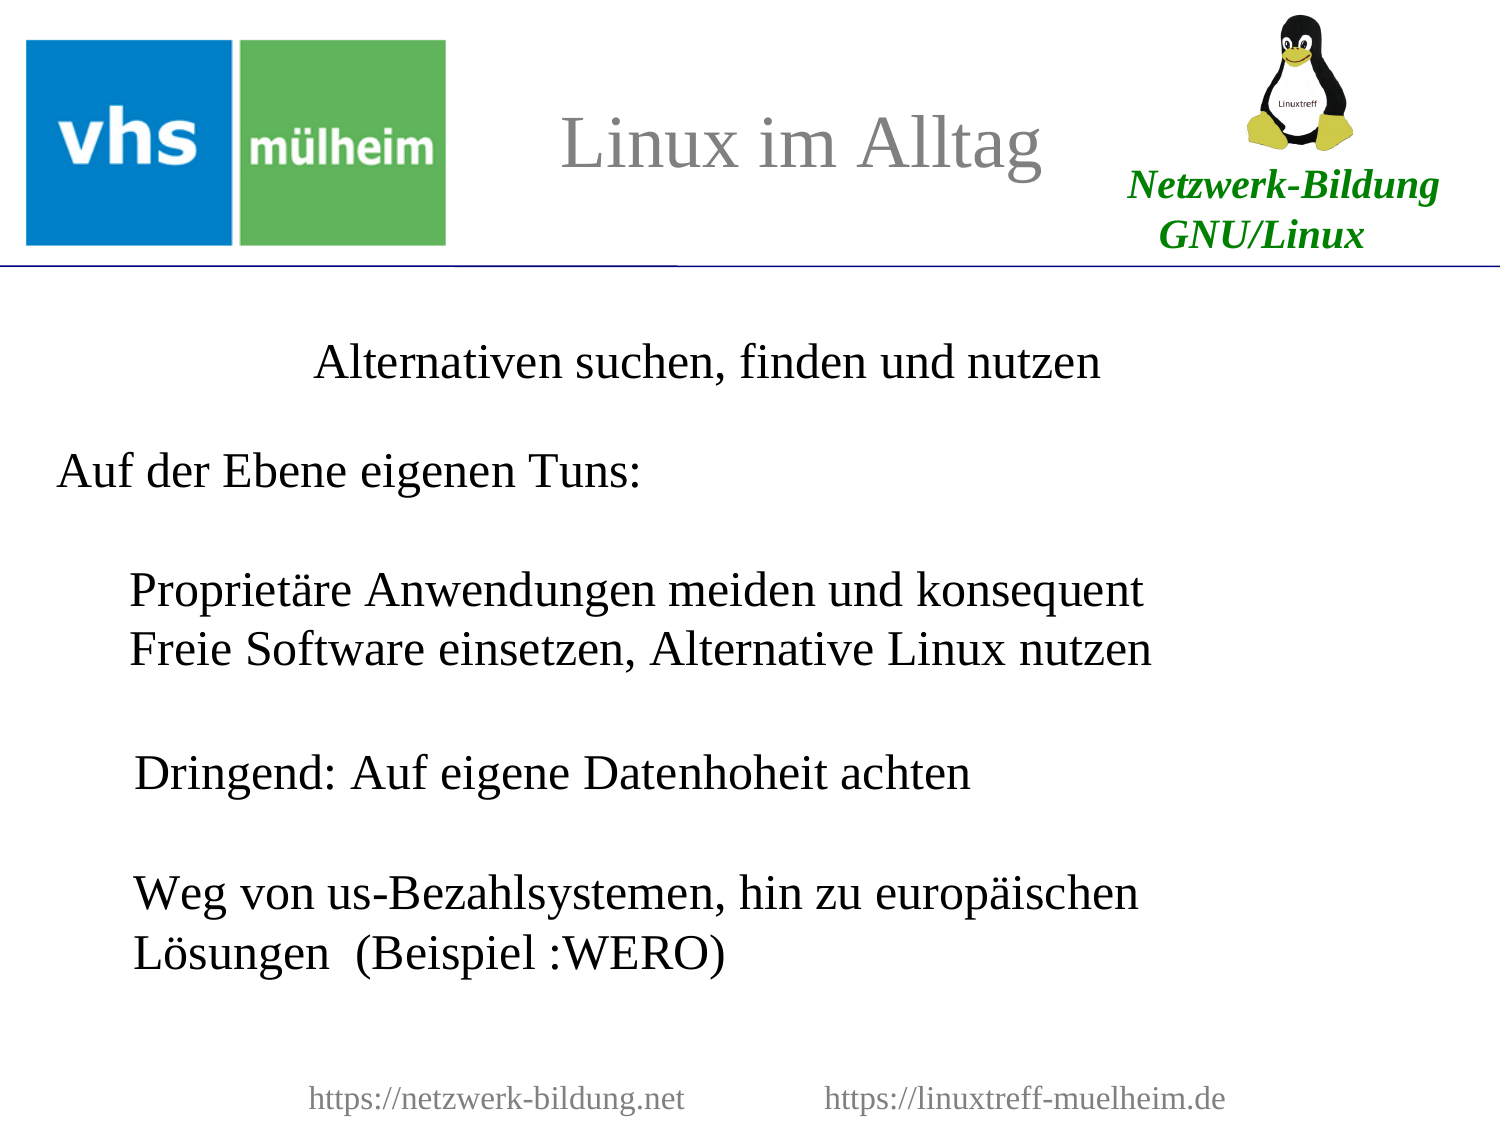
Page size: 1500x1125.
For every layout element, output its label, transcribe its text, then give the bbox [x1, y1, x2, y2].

text_box Weg von us-Bezahlsystemen, hin zu europäischen Lösungen (Beispiel :WERO) [118, 854, 1475, 989]
picture [14, 32, 461, 254]
text_box Alternativen suchen, finden und nutzen [187, 323, 1228, 411]
text_box https://netzwerk-bildung.net https://linuxtreff-muelheim.de [34, 1070, 1500, 1125]
text_box Auf der Ebene eigenen Tuns: Proprietäre Anwendungen meiden und konsequent Freie Software einsetzen, Alternative Linux nutzen [41, 432, 1398, 804]
text_box Dringend: Auf eigene Datenhoheit achten [119, 734, 1145, 810]
text_box Linux im Alltag [525, 88, 1079, 195]
picture [1246, 13, 1353, 152]
text_box Netzwerk-Bildung GNU/Linux [1112, 151, 1467, 267]
